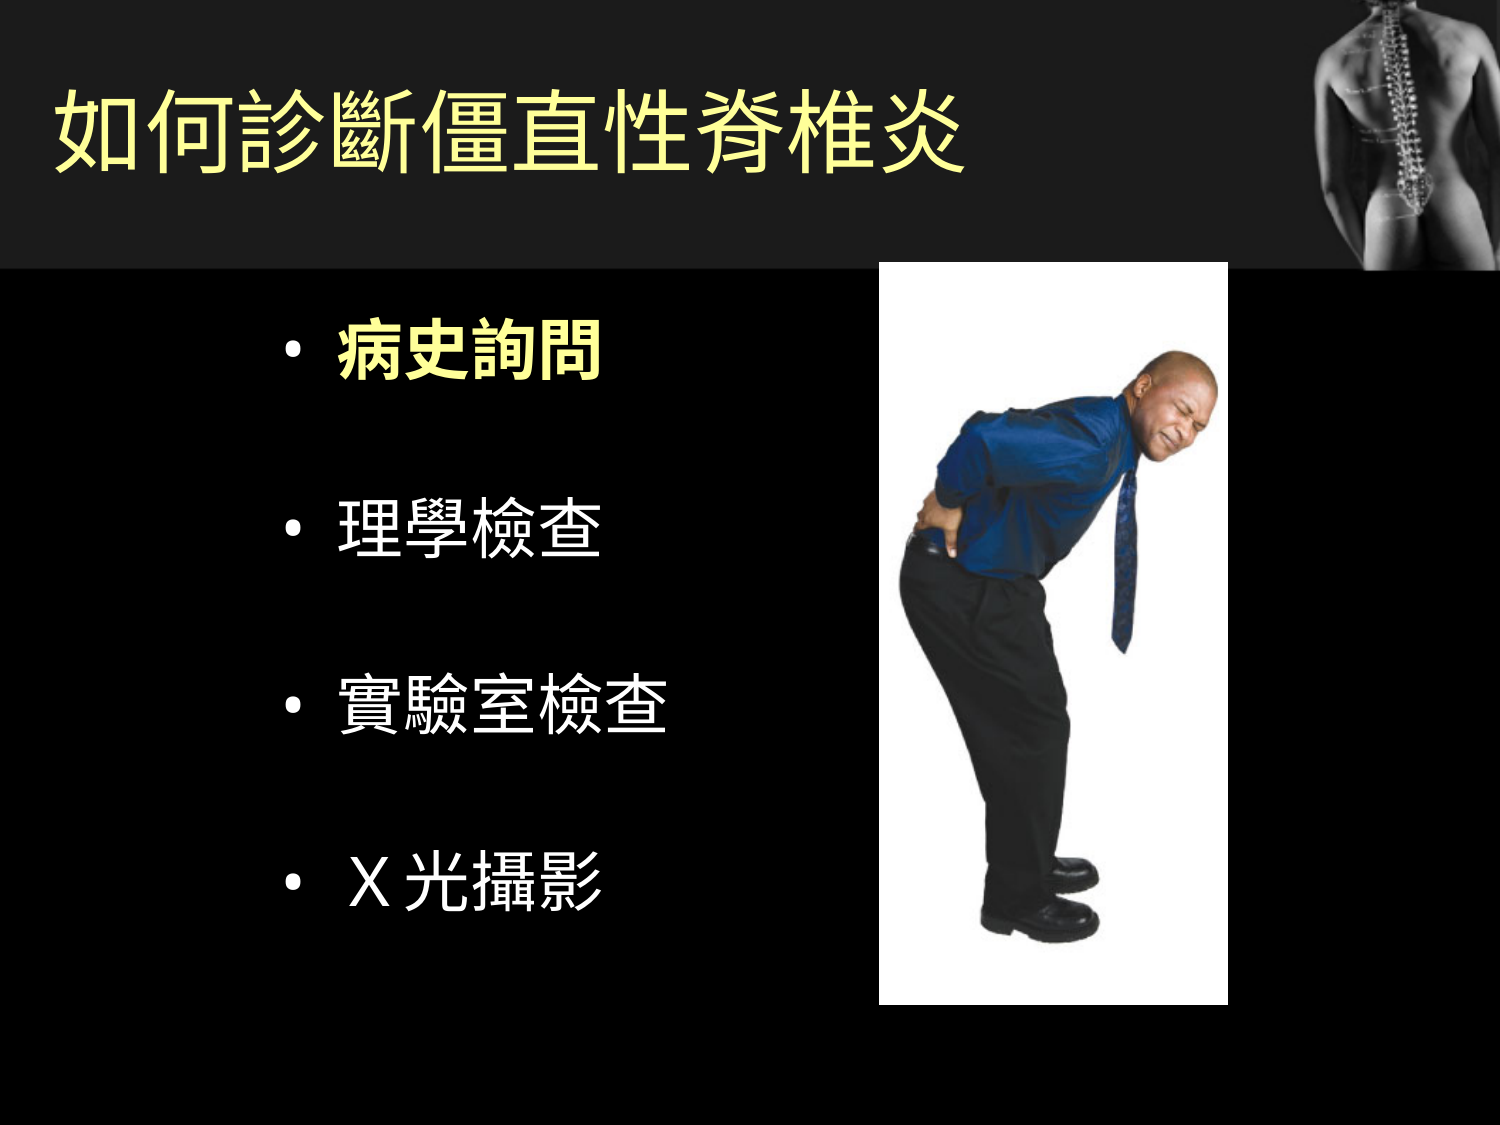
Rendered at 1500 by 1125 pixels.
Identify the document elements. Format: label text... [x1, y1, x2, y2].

list 病史詢問 理學檢查 實驗室檢查 Ｘ光攝影 [265, 220, 929, 964]
picture [879, 262, 1228, 1005]
title 如何診斷僵直性脊椎炎 [37, 32, 1300, 228]
